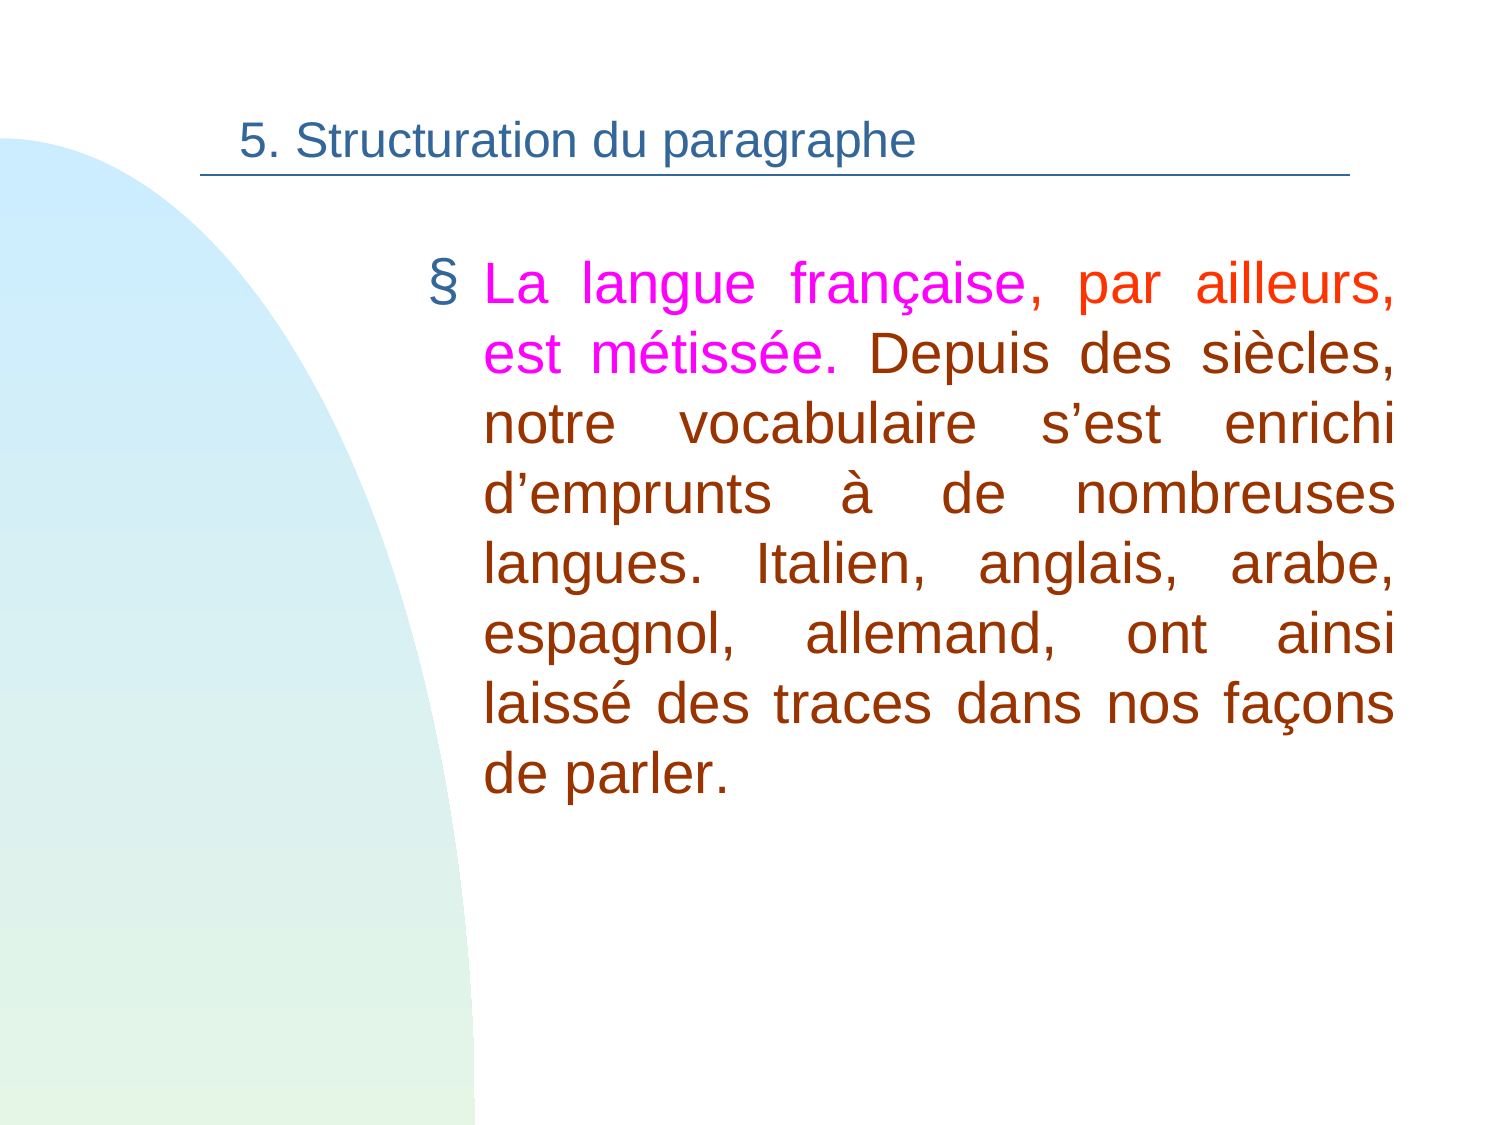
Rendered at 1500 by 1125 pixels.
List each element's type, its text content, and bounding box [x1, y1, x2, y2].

list La langue française, par ailleurs, est métissée. Depuis des siècles, notre vocabulaire s’est enrichi d’emprunts à de nombreuses langues. Italien, anglais, arabe, espagnol, allemand, ont ainsi laissé des traces dans nos façons de parler. [412, 237, 1413, 963]
text_box 5. Structuration du paragraphe [225, 99, 934, 174]
